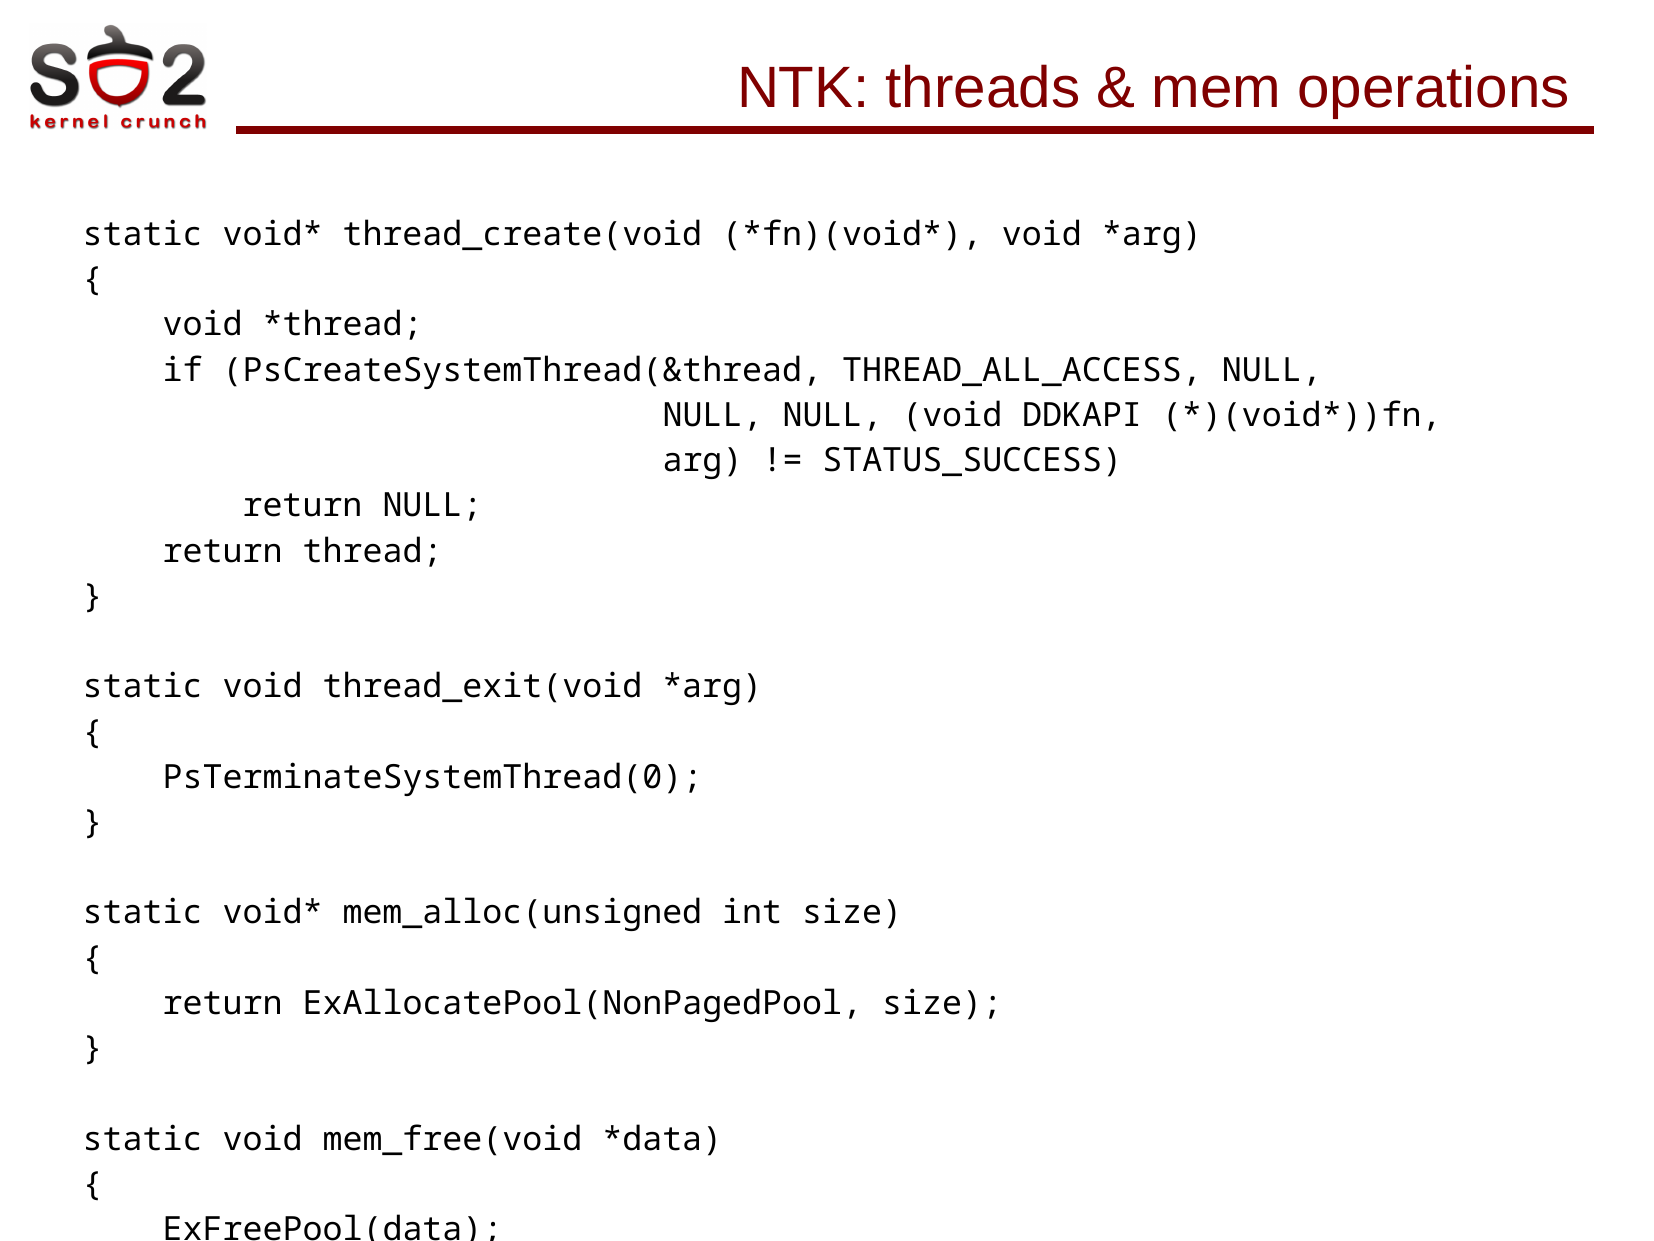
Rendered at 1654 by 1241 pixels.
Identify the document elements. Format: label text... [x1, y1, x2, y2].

picture [29, 23, 207, 130]
title NTK: threads & mem operations [82, 54, 1571, 121]
list static void* thread_create(void (*fn)(void*), void *arg) { void *thread; if (PsCreateSystemThread(&thread, THREAD_ALL_ACCESS, NULL, NULL, NULL, (void DDKAPI (*)(void*))fn, arg) != STATUS_SUCCESS) return NULL; return thread; } static void thread_exit(void *arg) { PsTerminateSystemThread(0); } static void* mem_alloc(unsigned int size) { return ExAllocatePool(NonPagedPool, size); } static void mem_free(void *data) { ExFreePool(data); } [82, 287, 1571, 1218]
